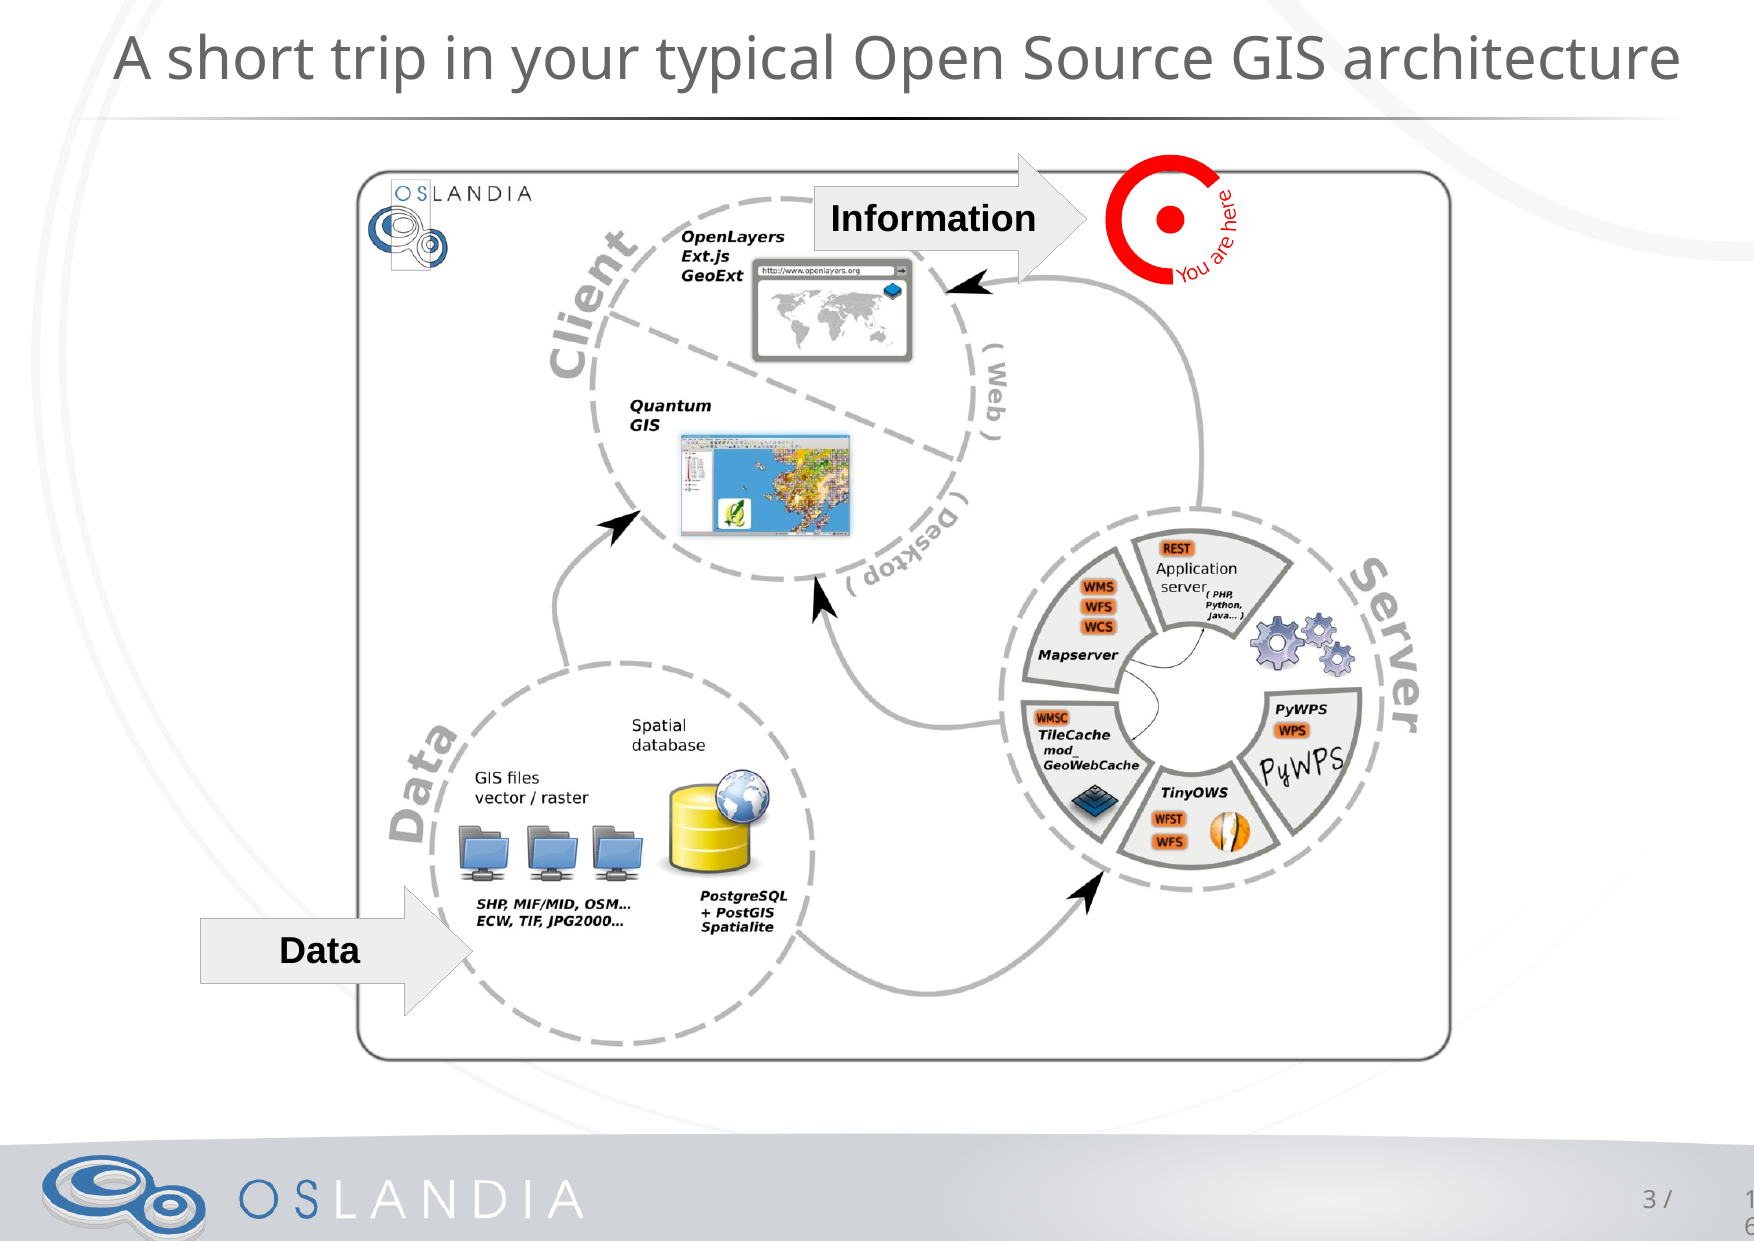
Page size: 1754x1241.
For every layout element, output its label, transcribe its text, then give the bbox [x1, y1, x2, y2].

text_box Information [814, 153, 1087, 284]
text_box Data [200, 885, 473, 1016]
picture [0, 0, 1754, 1241]
title A short trip in your typical Open Source GIS architecture [31, 14, 1754, 98]
picture [1748, 1226, 1754, 1233]
